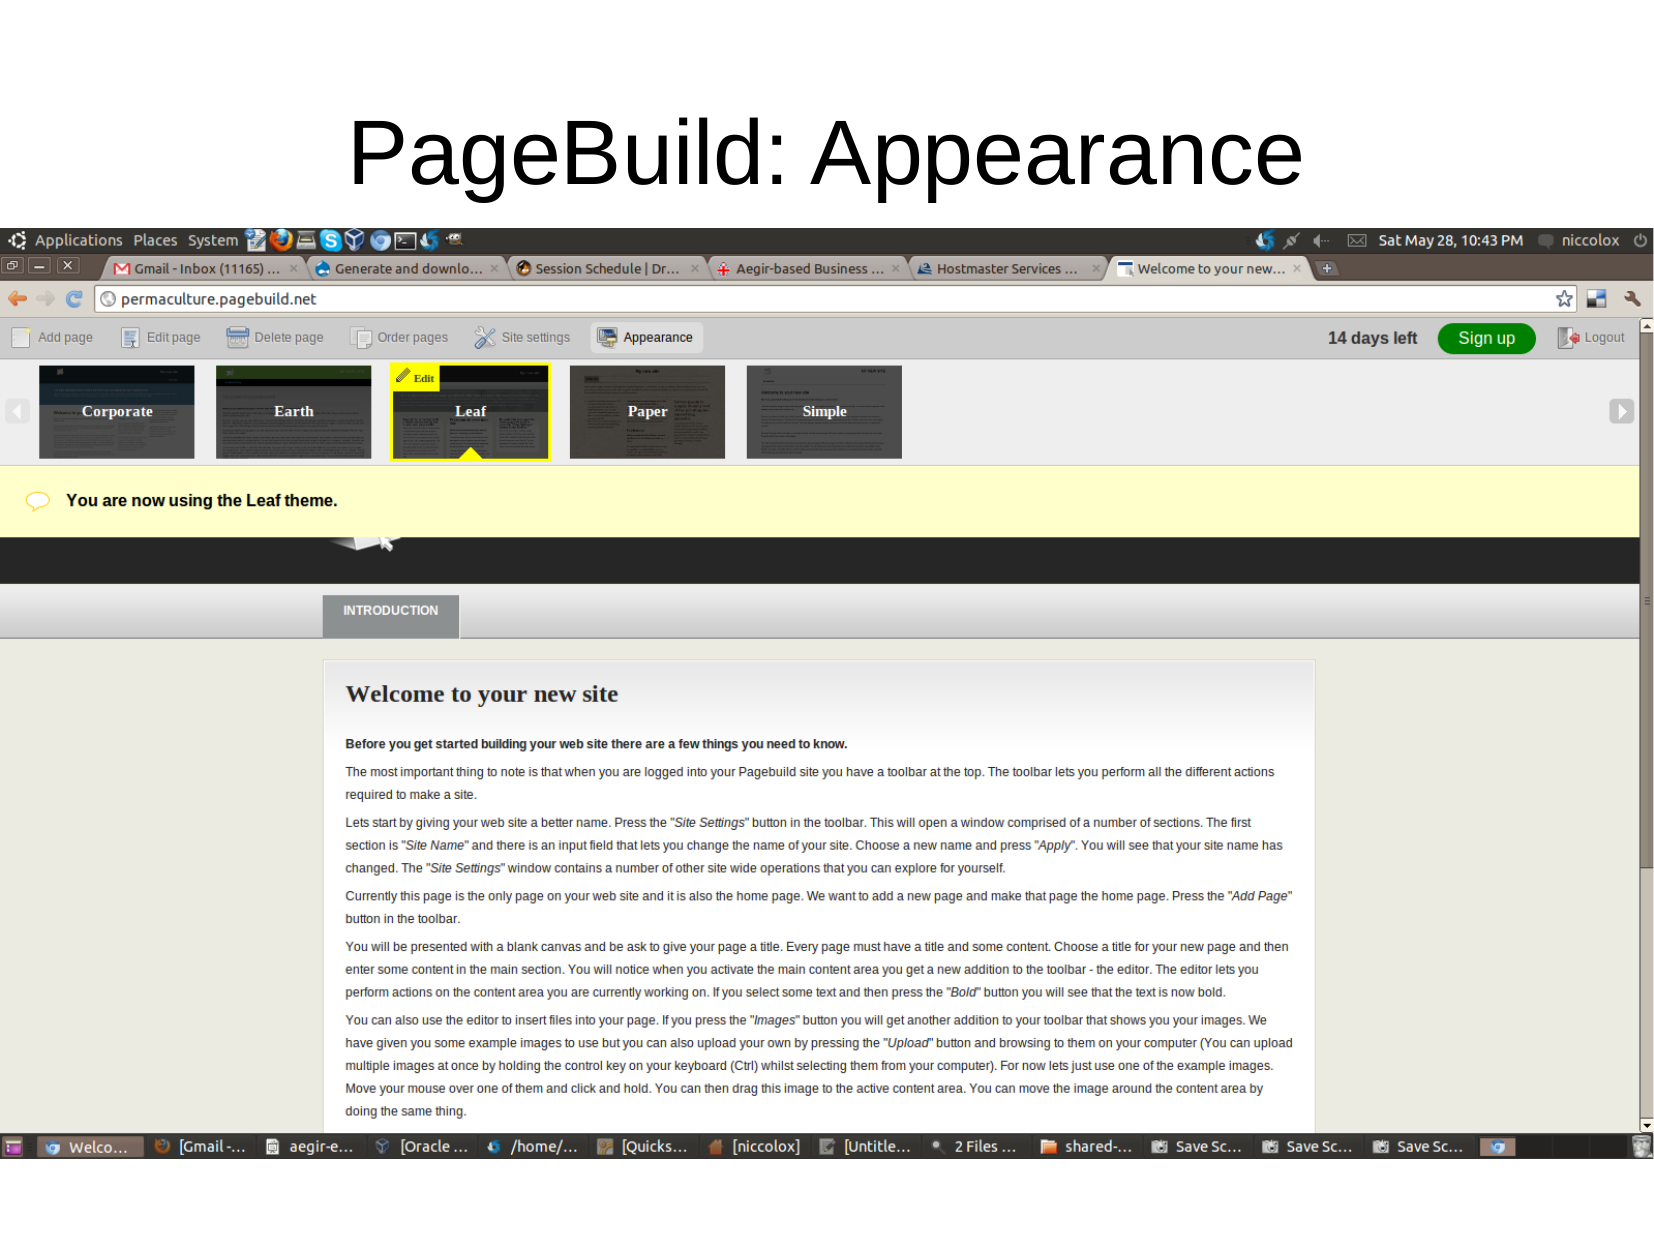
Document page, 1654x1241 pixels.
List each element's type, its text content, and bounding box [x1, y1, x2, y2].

picture [0, 228, 1654, 1159]
title PageBuild: Appearance [82, 56, 1571, 228]
